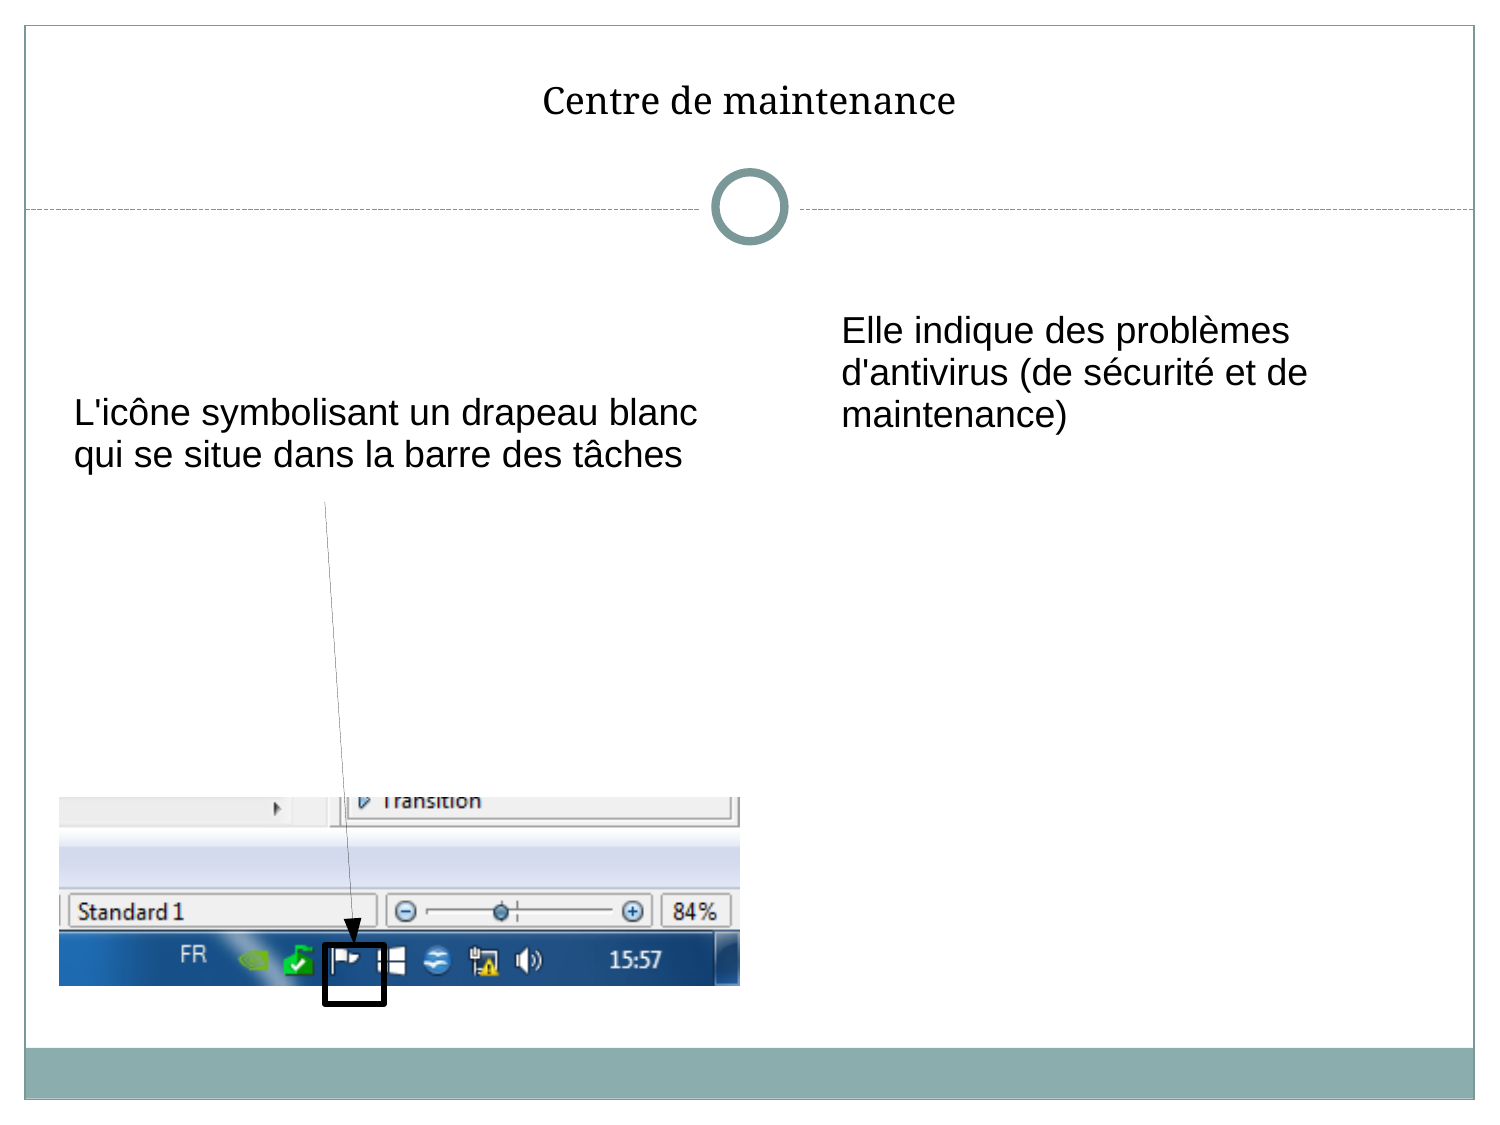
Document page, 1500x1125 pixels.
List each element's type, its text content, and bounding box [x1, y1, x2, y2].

picture [328, 948, 381, 986]
picture [345, 797, 740, 986]
picture [59, 797, 352, 986]
title Centre de maintenance [49, 44, 1450, 155]
text_box L'icône symbolisant un drapeau blanc qui se situe dans la barre des tâches [59, 383, 739, 483]
text_box Elle indique des problèmes d'antivirus (de sécurité et de maintenance) [826, 301, 1418, 443]
